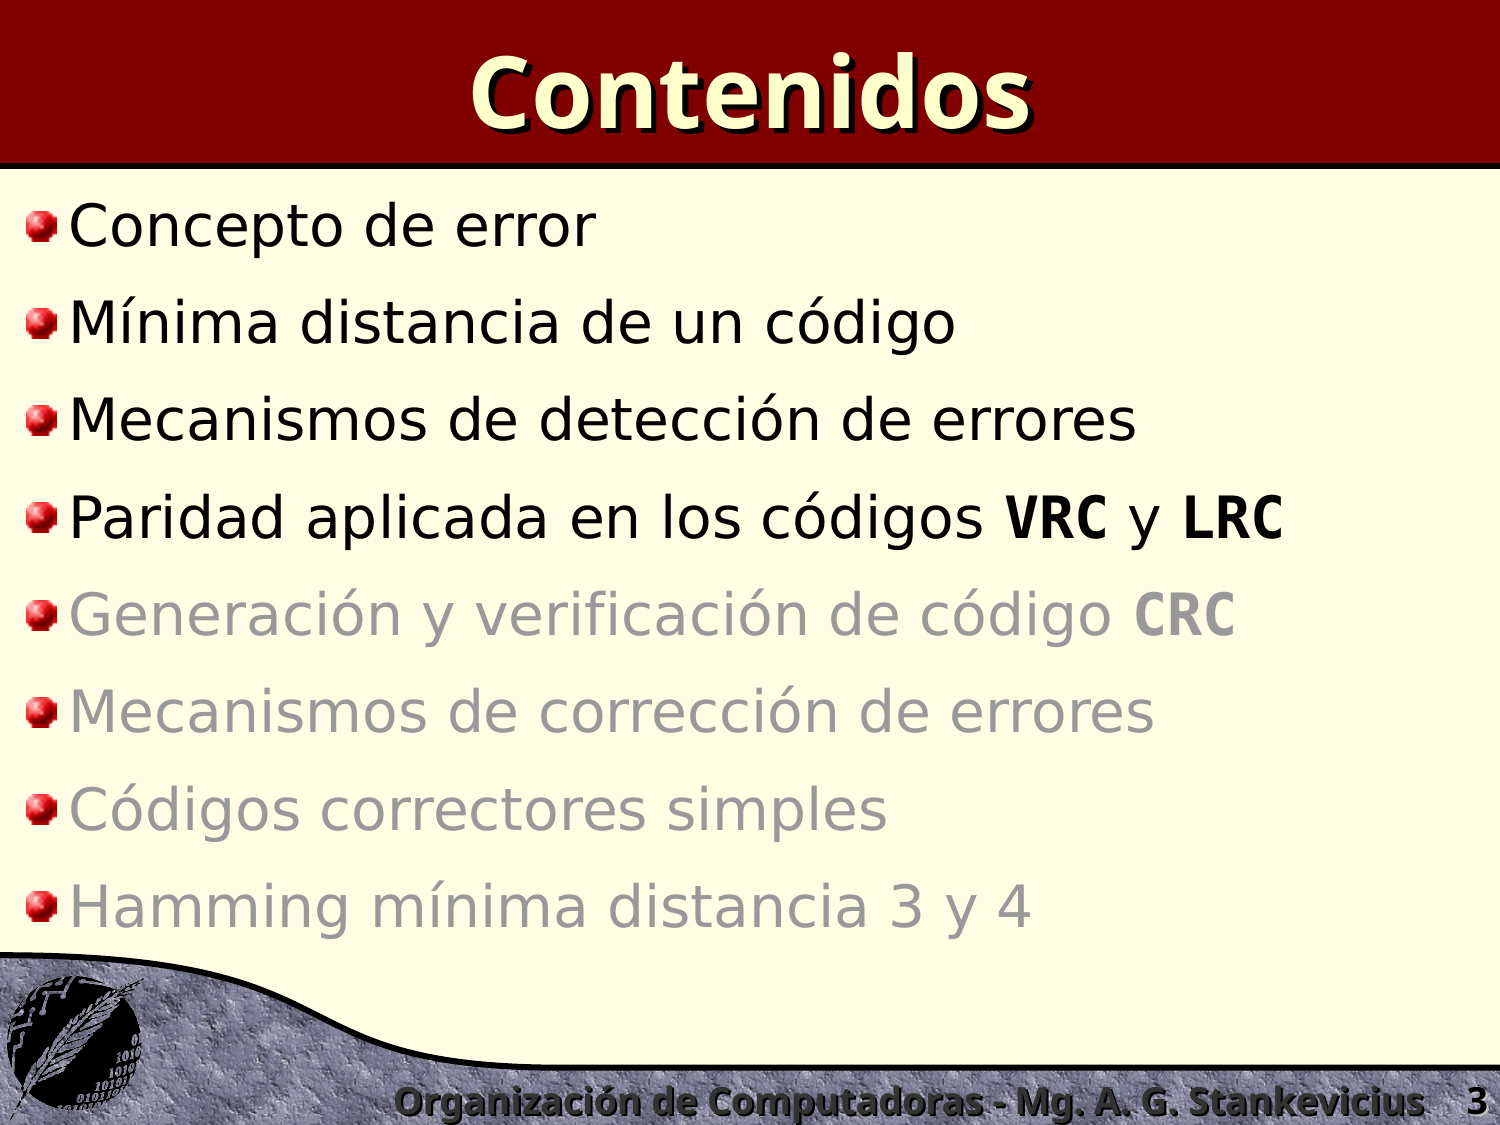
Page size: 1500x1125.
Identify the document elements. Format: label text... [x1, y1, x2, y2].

picture [448, 1100, 455, 1110]
picture [0, 959, 1500, 1125]
title Contenidos [15, 5, 1485, 160]
list Concepto de error Mínima distancia de un código Mecanismos de detección de errores Paridad aplicada en los códigos VRC y LRC Generación y verificación de código CRC Mecanismos de corrección de errores Códigos correctores simples Hamming mínima distancia 3 y 4 [11, 192, 1486, 944]
picture [1058, 1100, 1065, 1110]
picture [802, 1100, 806, 1110]
